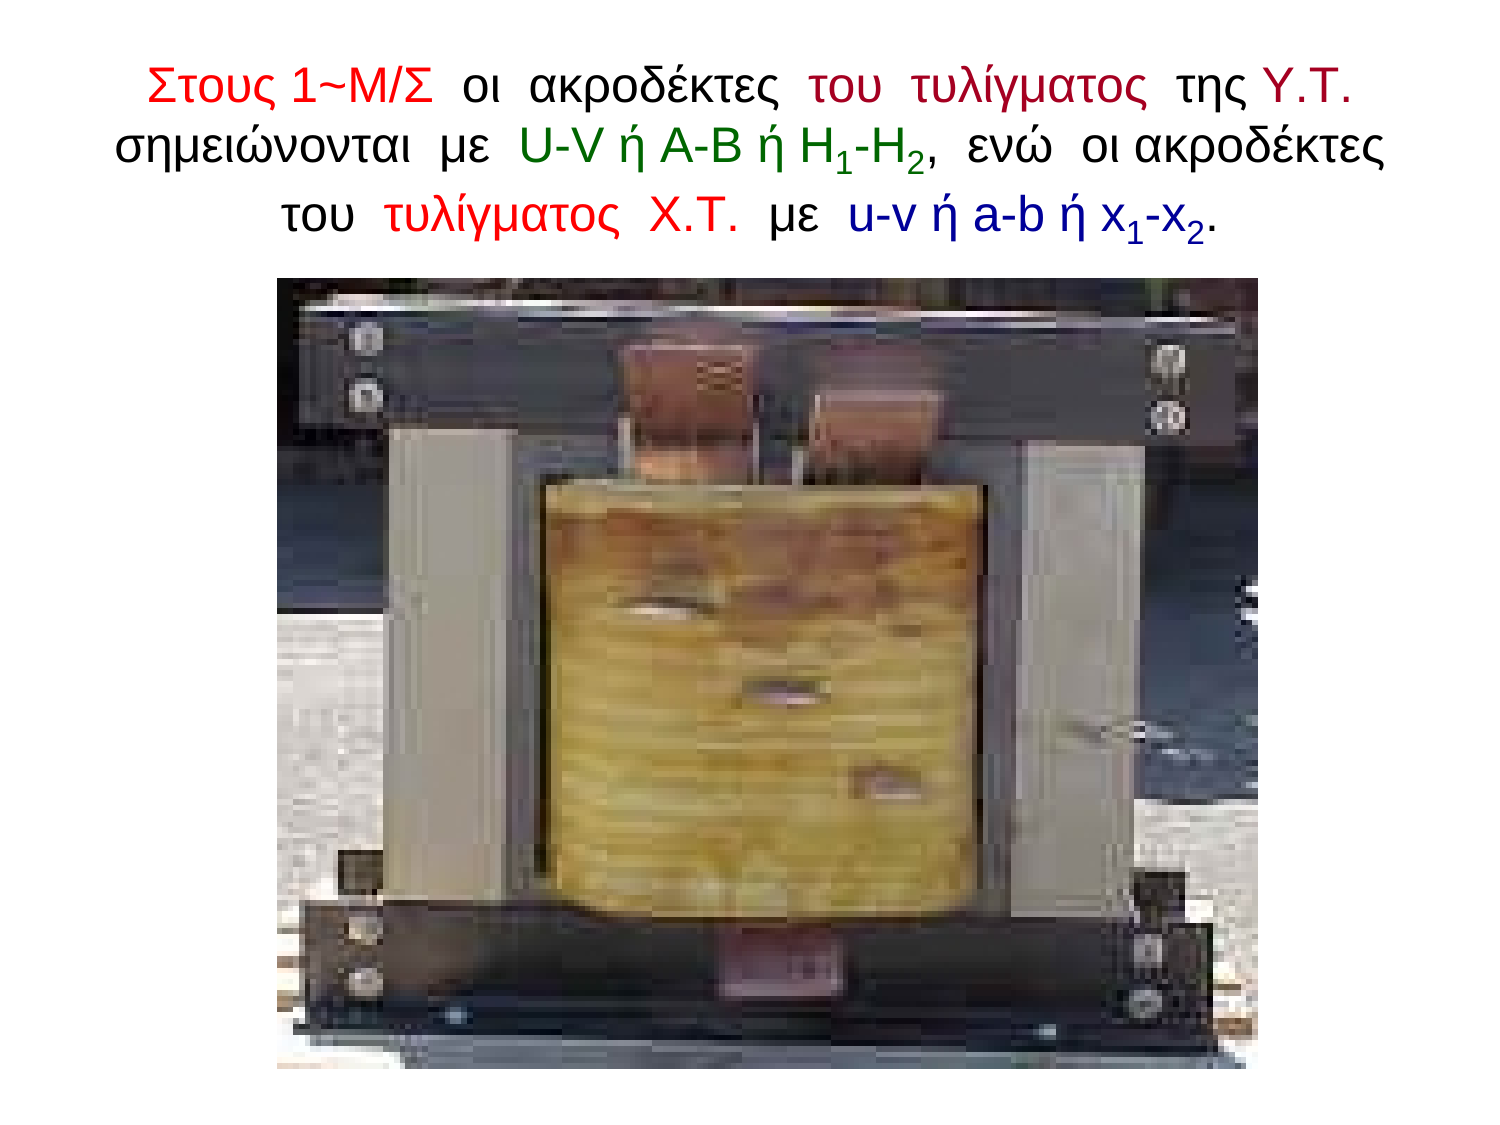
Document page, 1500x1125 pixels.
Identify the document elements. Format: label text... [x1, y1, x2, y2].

title Στους 1~Μ/Σ οι ακροδέκτες του τυλίγματος της Υ.Τ. σημειώνονται με U-V ή A-B ή H1-H2, ενώ οι ακροδέκτες του τυλίγματος Χ.Τ. με u-v ή a-b ή x1-x2. [75, 45, 1426, 233]
picture [277, 278, 1258, 1069]
